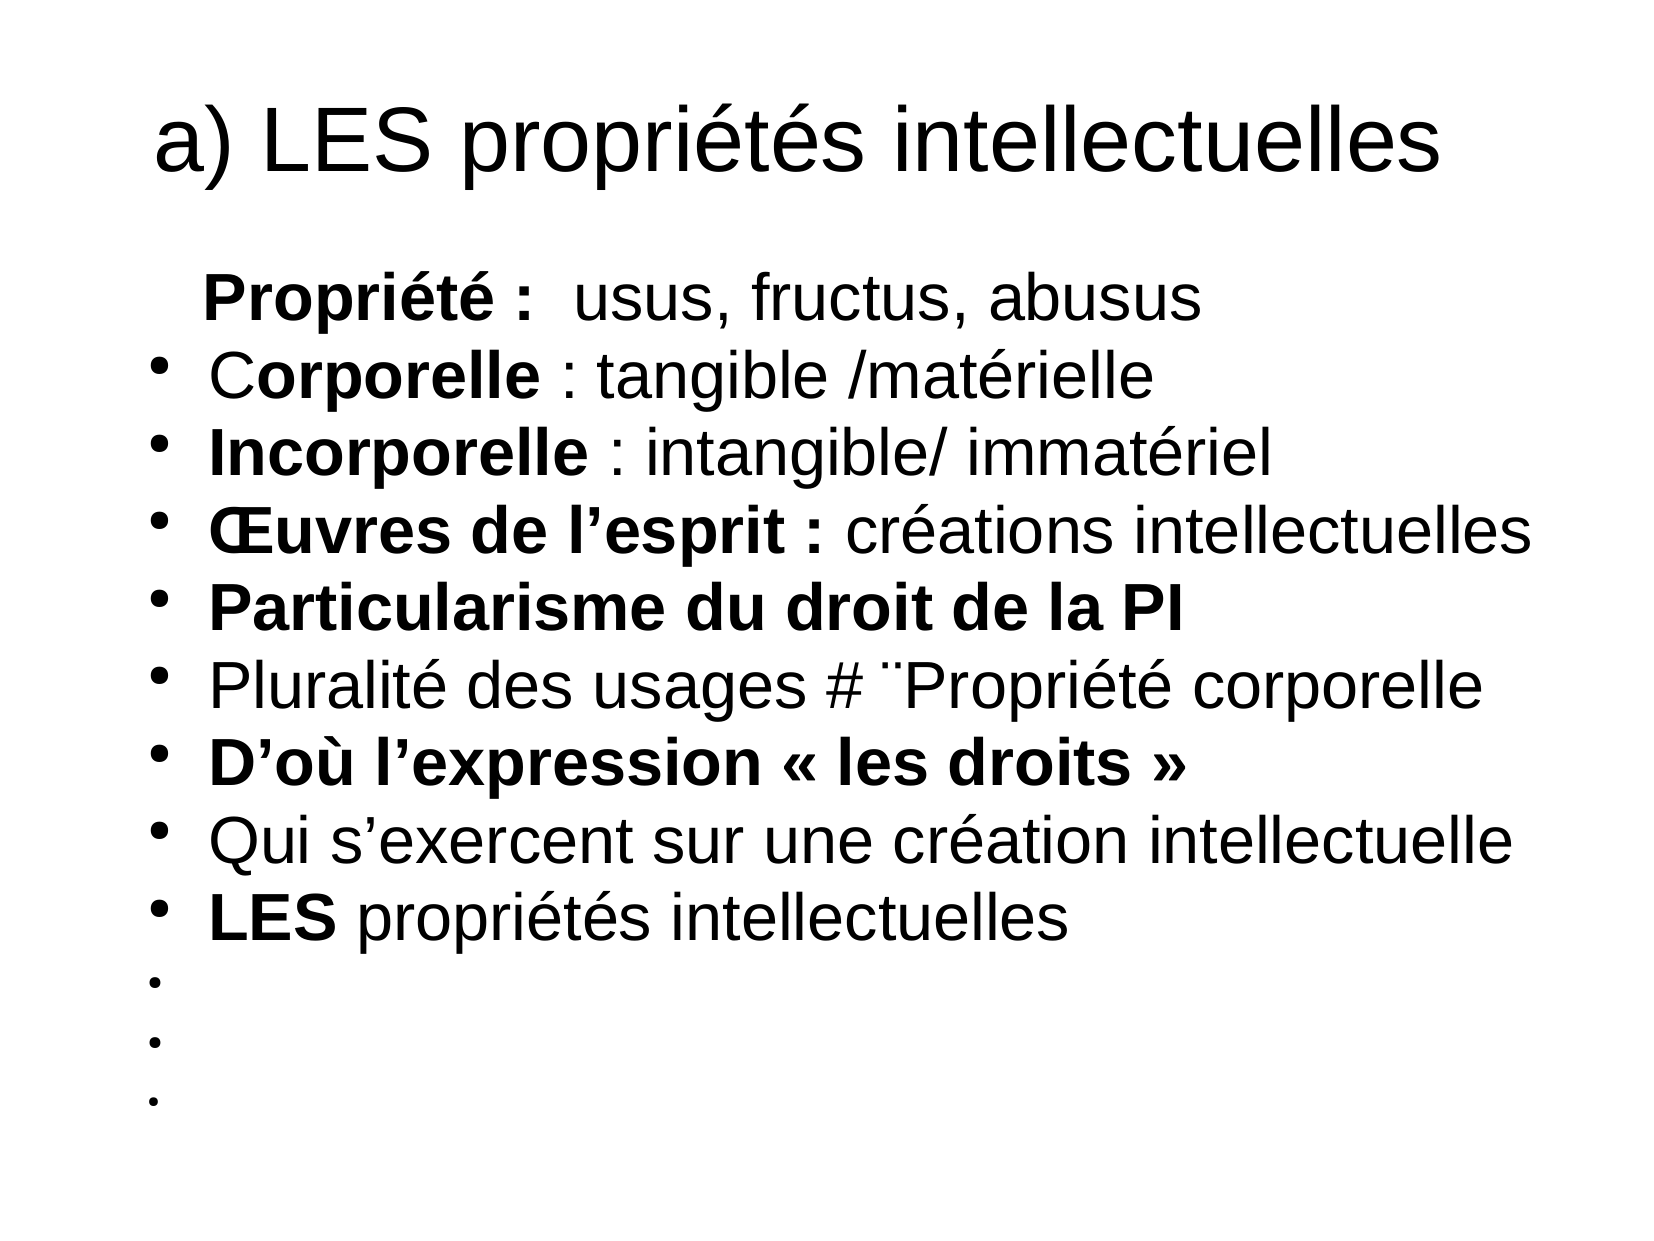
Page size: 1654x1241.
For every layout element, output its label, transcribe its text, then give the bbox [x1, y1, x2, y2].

list Propriété : usus, fructus, abusus Corporelle : tangible /matérielle Incorporelle : intangible/ immatériel Œuvres de l’esprit : créations intellectuelles Particularisme du droit de la PI Pluralité des usages # ¨Propriété corporelle D’où l’expression « les droits » Qui s’exercent sur une création intellectuelle LES propriétés intellectuelles [147, 282, 1636, 1241]
title a) LES propriétés intellectuelles [67, 31, 1557, 239]
